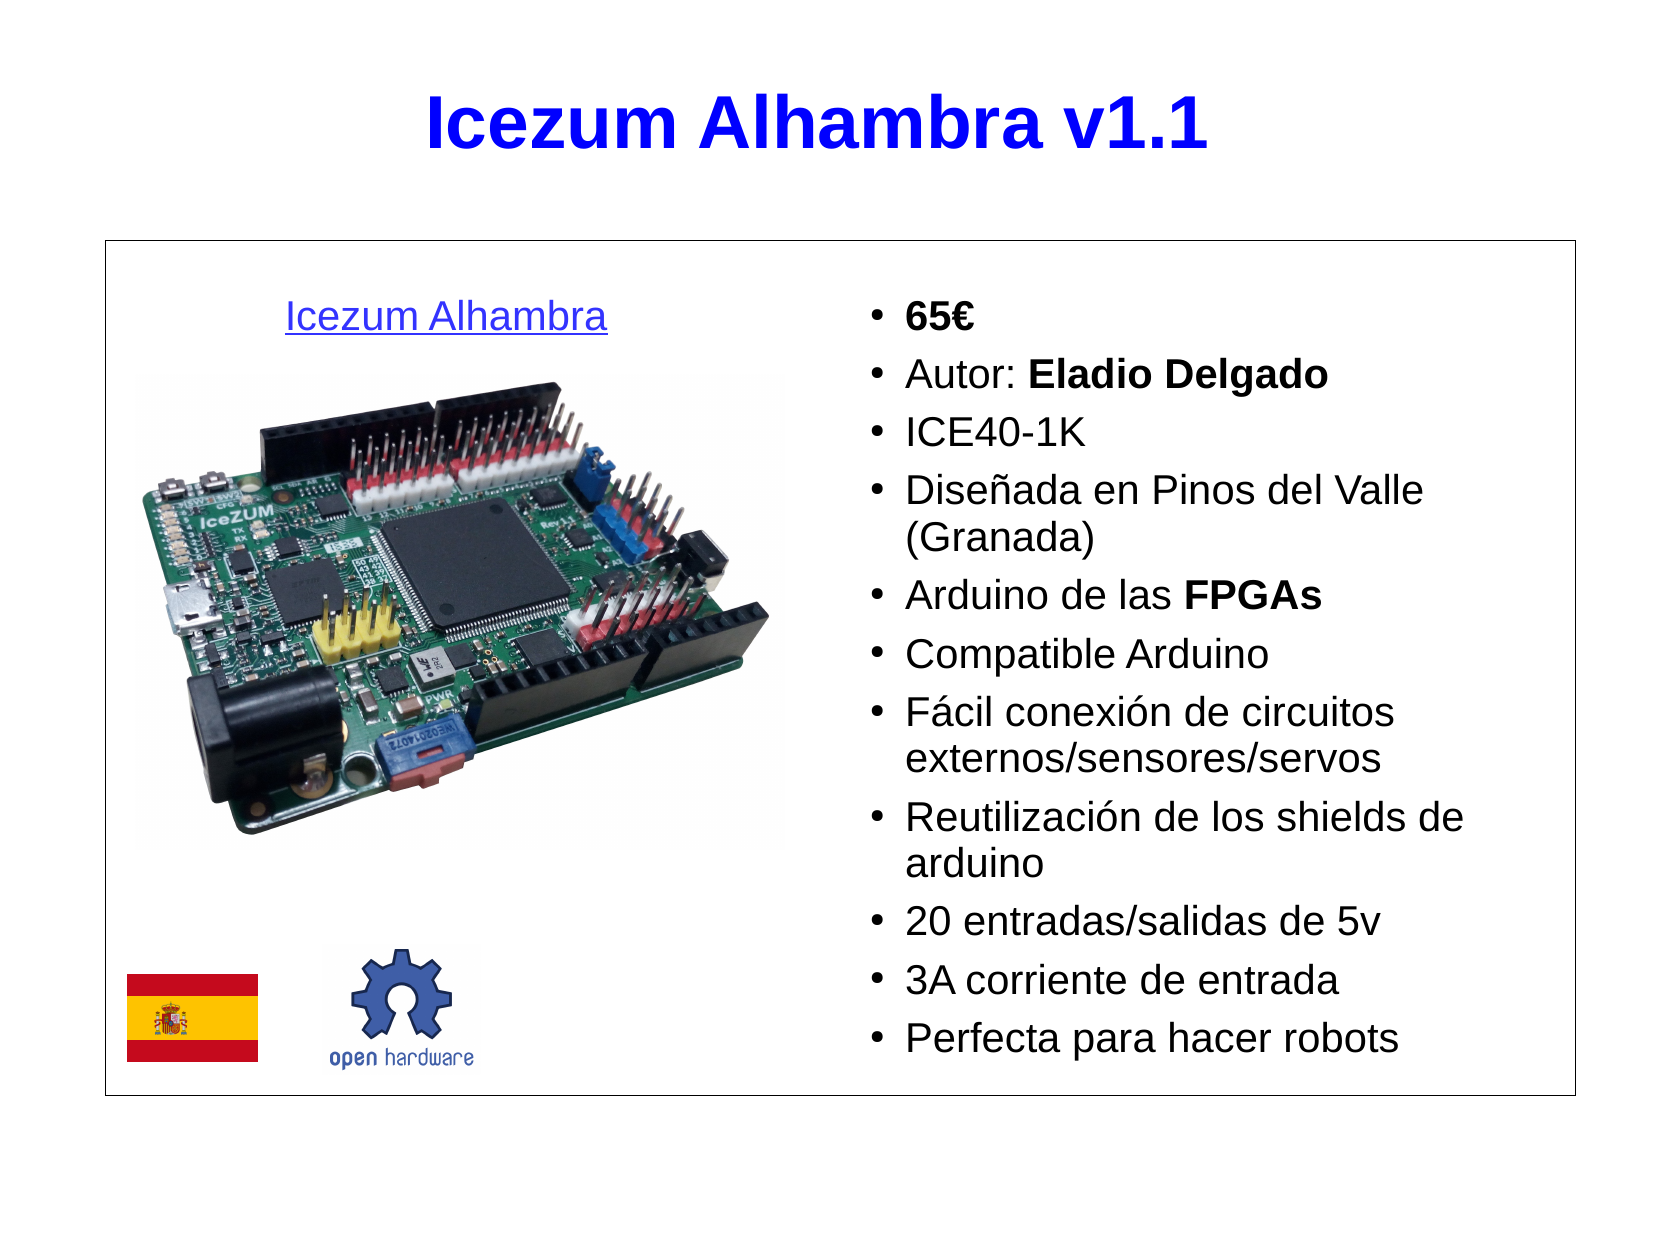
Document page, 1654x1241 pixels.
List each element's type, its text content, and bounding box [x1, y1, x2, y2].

text_box [105, 240, 1576, 1096]
picture [127, 974, 258, 1063]
text_box 65€ Autor: Eladio Delgado ICE40-1K Diseñada en Pinos del Valle (Granada) Arduino de las FPGAs Compatible Arduino Fácil conexión de circuitos externos/sensores/servos Reutilización de los shields de arduino 20 entradas/salidas de 5v 3A corriente de entrada Perfecta para hacer robots [855, 285, 1501, 1127]
text_box Icezum Alhambra v1.1 [90, 73, 1546, 211]
text_box Icezum Alhambra [270, 285, 646, 361]
picture [322, 944, 481, 1075]
picture [135, 374, 785, 850]
